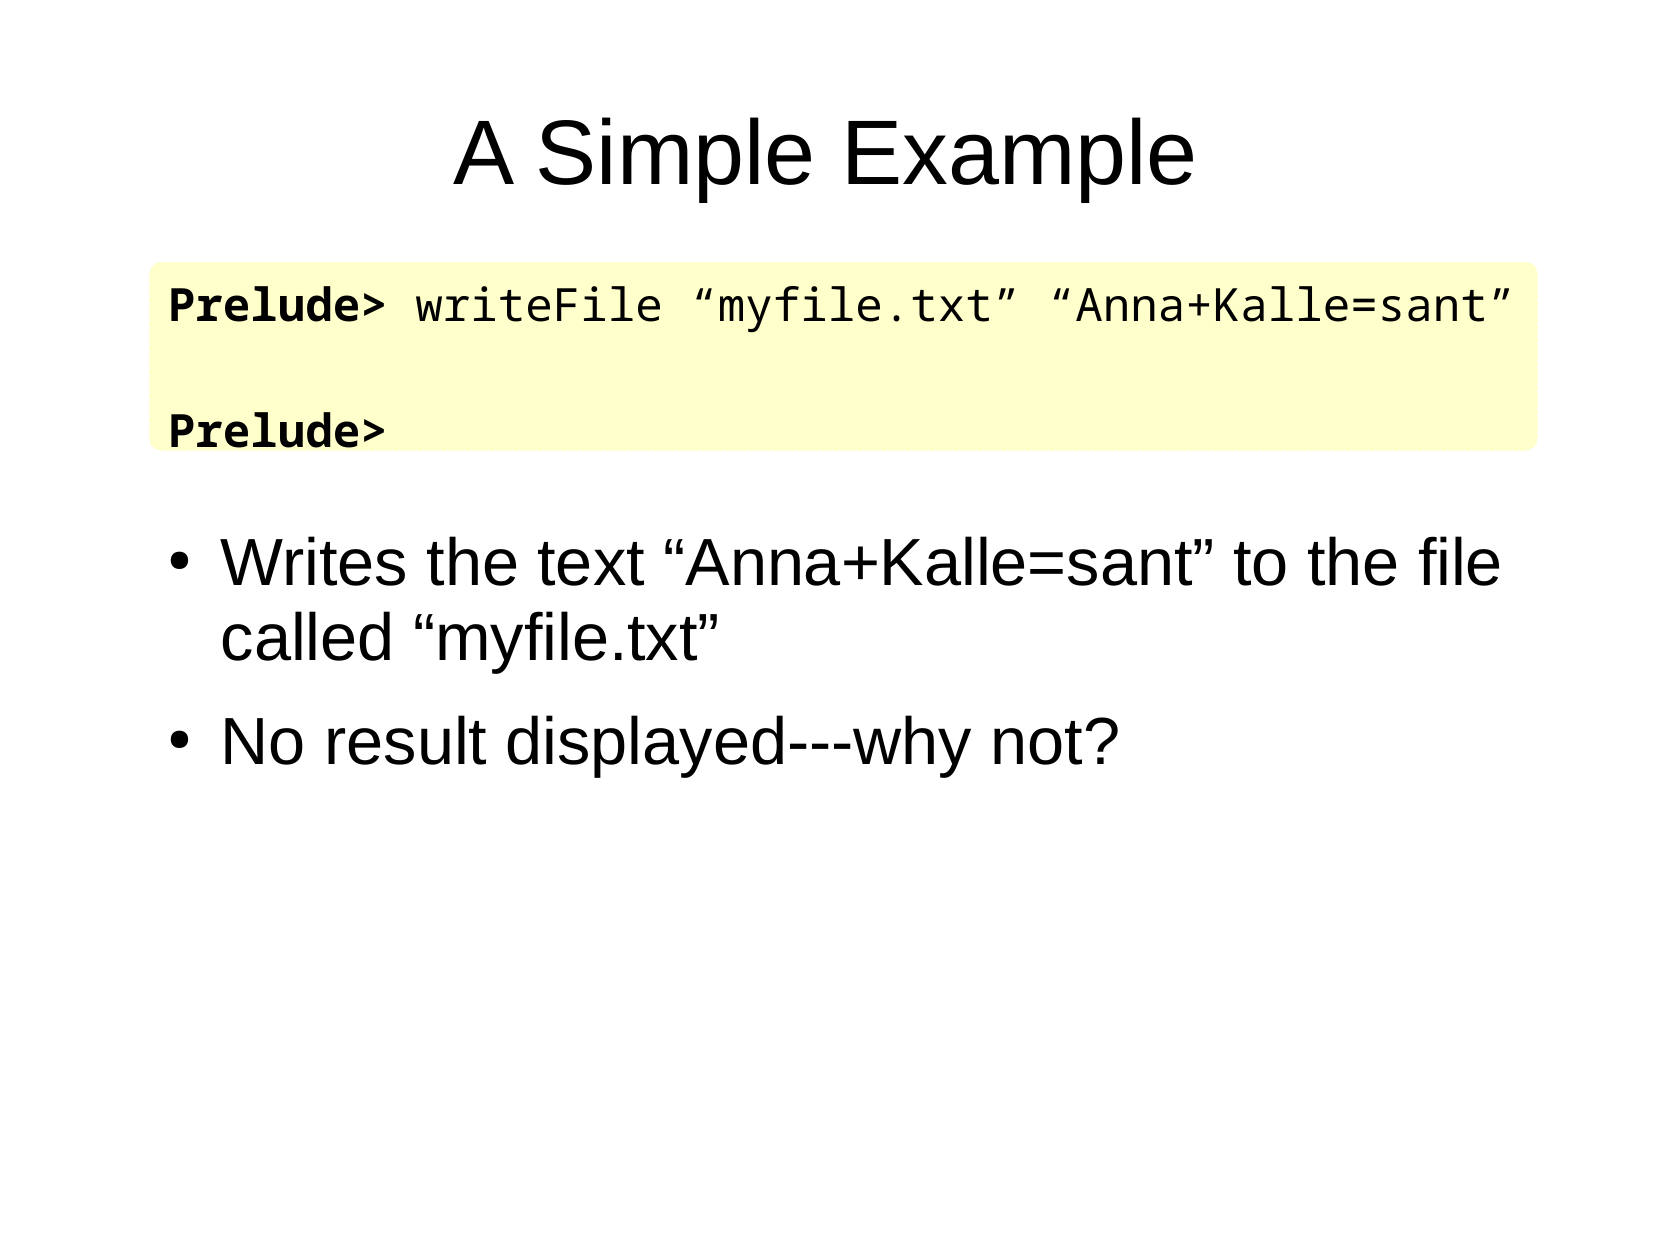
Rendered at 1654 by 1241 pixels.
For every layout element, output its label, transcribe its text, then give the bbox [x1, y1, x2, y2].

title A Simple Example [82, 49, 1571, 257]
list Writes the text “Anna+Kalle=sant” to the file called “myfile.txt” No result displayed---why not? [150, 525, 1538, 1109]
text_box Prelude> writeFile “myfile.txt” “Anna+Kalle=sant” Prelude> [149, 262, 1538, 451]
